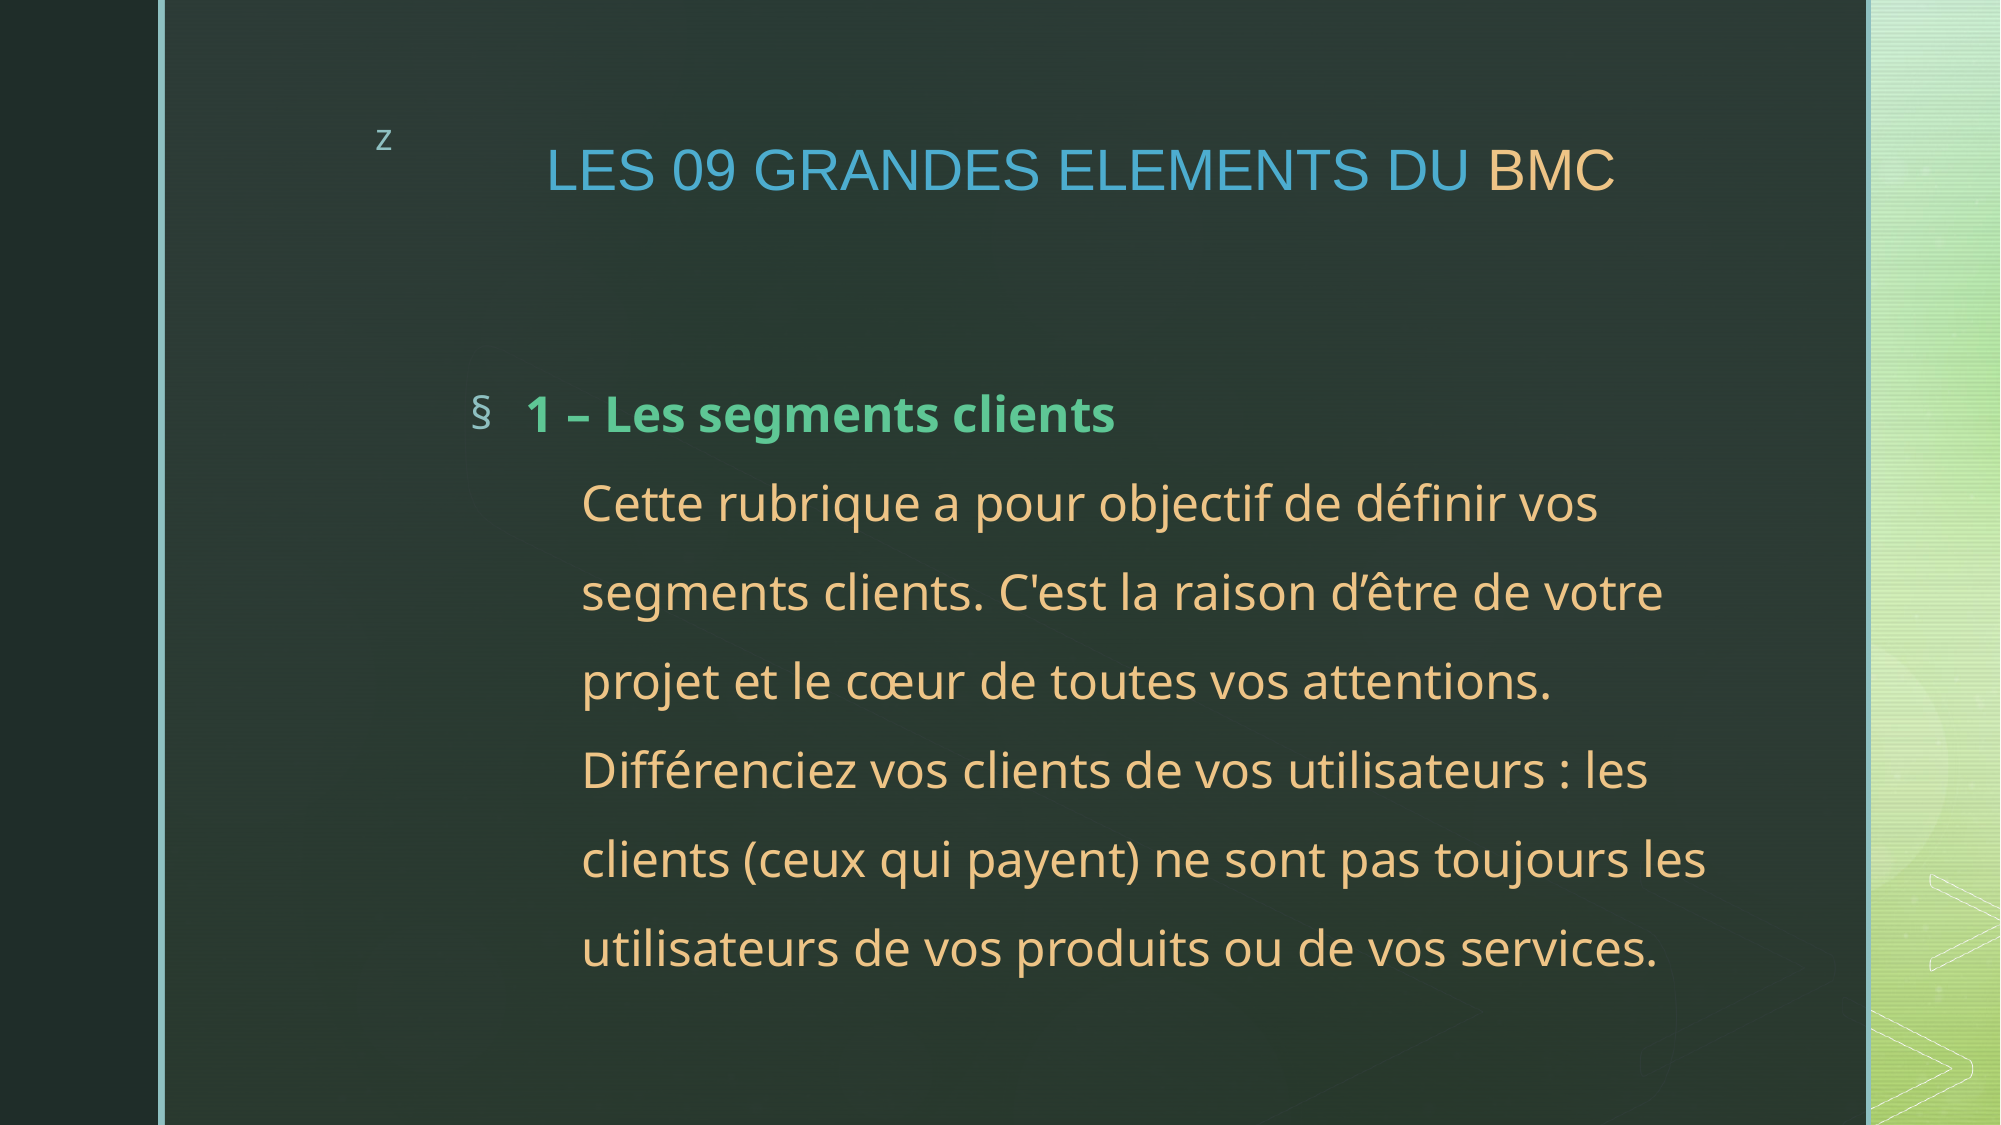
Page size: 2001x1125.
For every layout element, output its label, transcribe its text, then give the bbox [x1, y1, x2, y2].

title LES 09 GRANDES ELEMENTS DU BMC [428, 132, 1734, 310]
list 1 – Les segments clients Cette rubrique a pour objectif de définir vos segments clients. C'est la raison d’être de votre projet et le cœur de toutes vos attentions. Différenciez vos clients de vos utilisateurs : les clients (ceux qui payent) ne sont pas toujours les utilisateurs de vos produits ou de vos services. [454, 336, 1734, 993]
